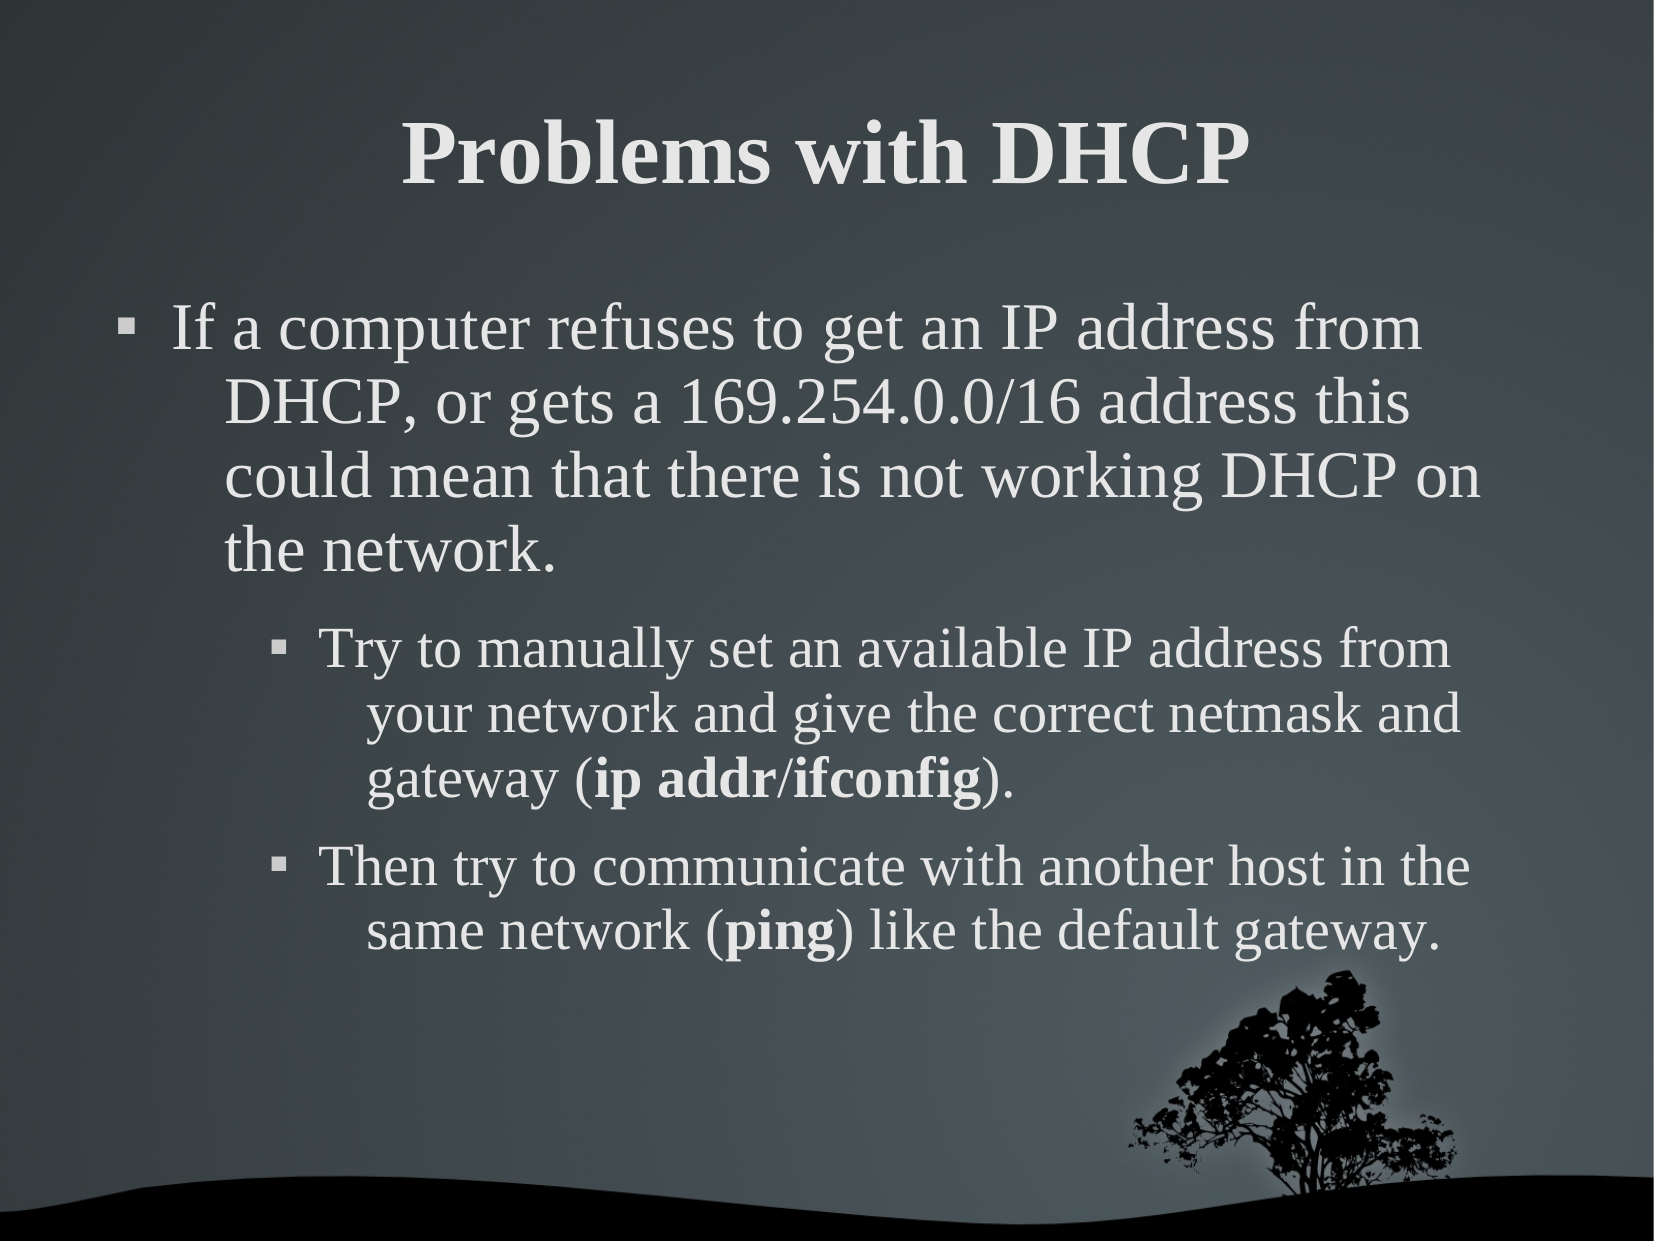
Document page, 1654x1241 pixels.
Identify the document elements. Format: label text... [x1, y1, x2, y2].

list If a computer refuses to get an IP address from DHCP, or gets a 169.254.0.0/16 address this could mean that there is not working DHCP on the network. Try to manually set an available IP address from your network and give the correct netmask and gateway (ip addr/ifconfig). Then try to communicate with another host in the same network (ping) like the default gateway. [82, 290, 1571, 1111]
picture [0, 0, 1654, 1241]
title Problems with DHCP [82, 49, 1571, 257]
